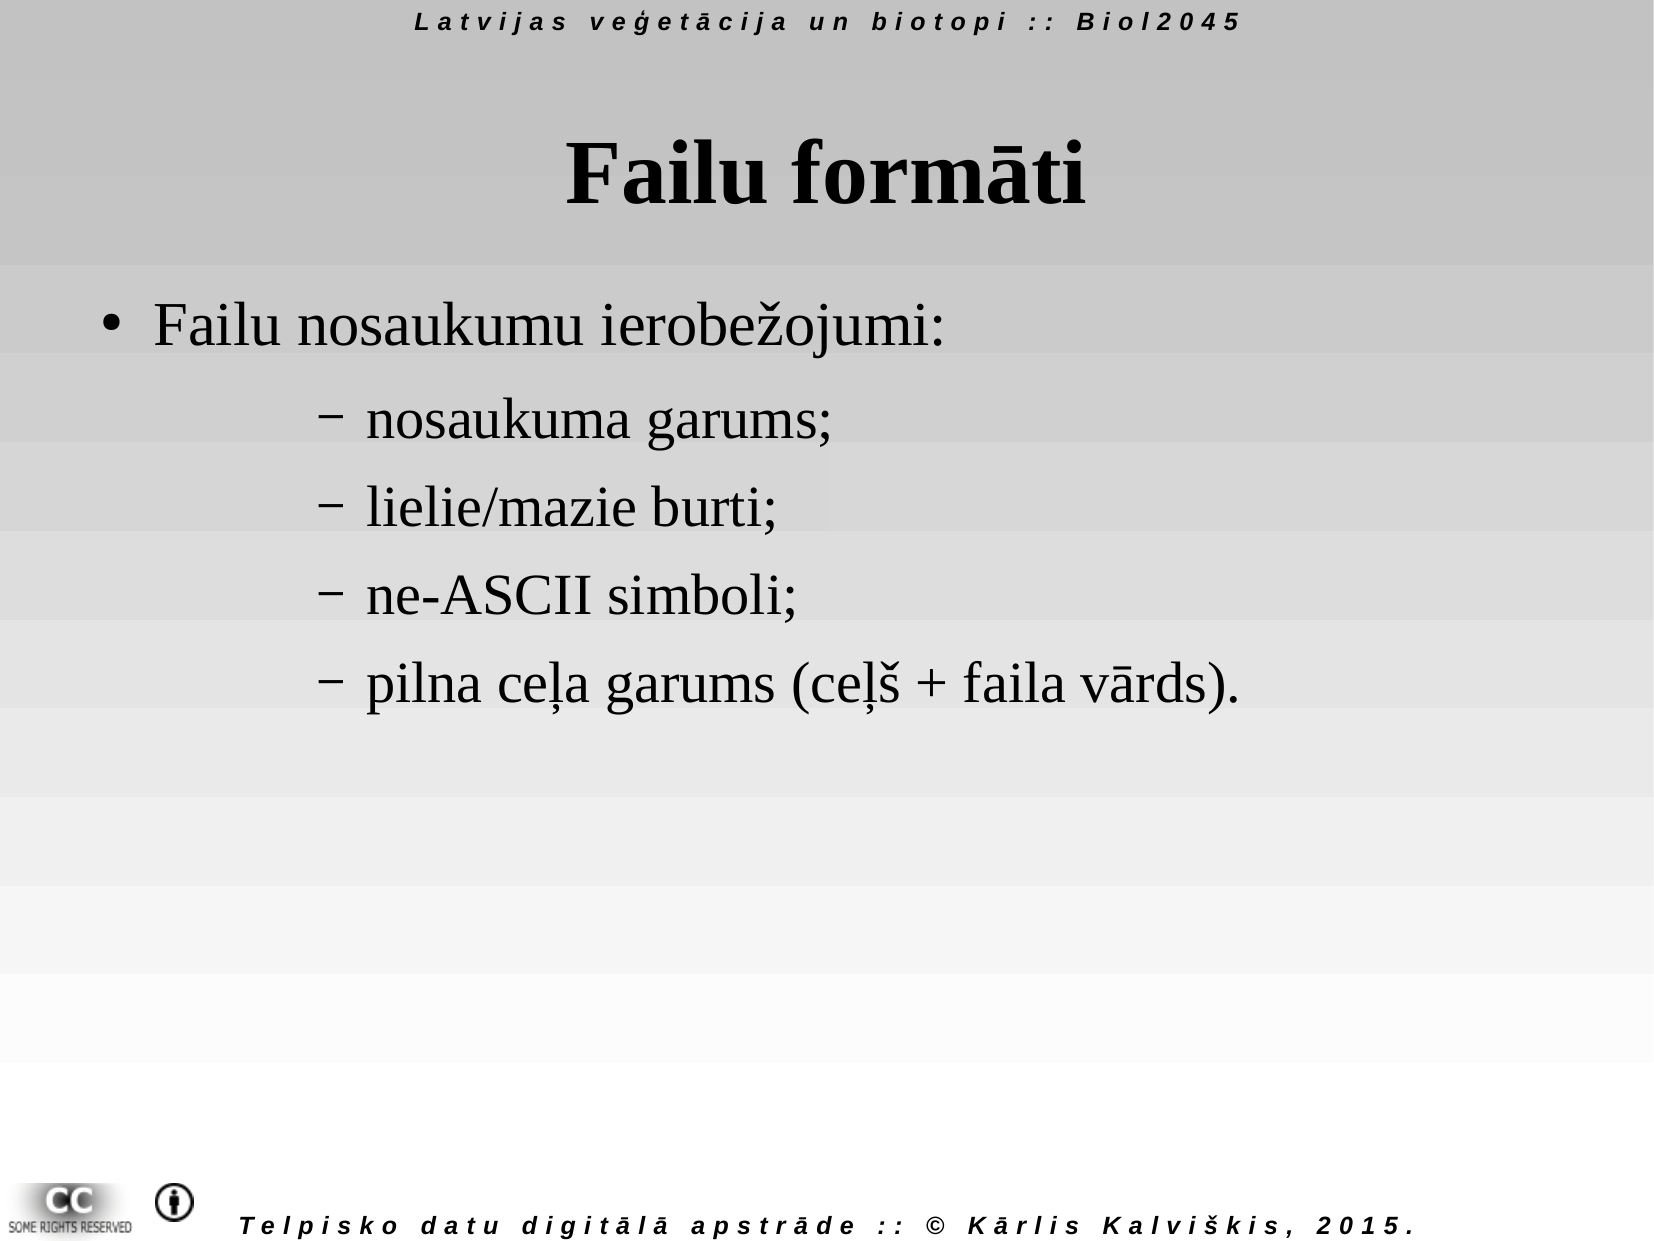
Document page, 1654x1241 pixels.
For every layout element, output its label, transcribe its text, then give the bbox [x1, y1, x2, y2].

title Failu formāti [29, 49, 1625, 296]
list Failu nosaukumu ierobežojumi: nosaukuma garums; lielie/mazie burti; ne-ASCII simboli; pilna ceļa garums (ceļš + faila vārds). [82, 289, 1571, 1098]
picture [0, 0, 1654, 1241]
